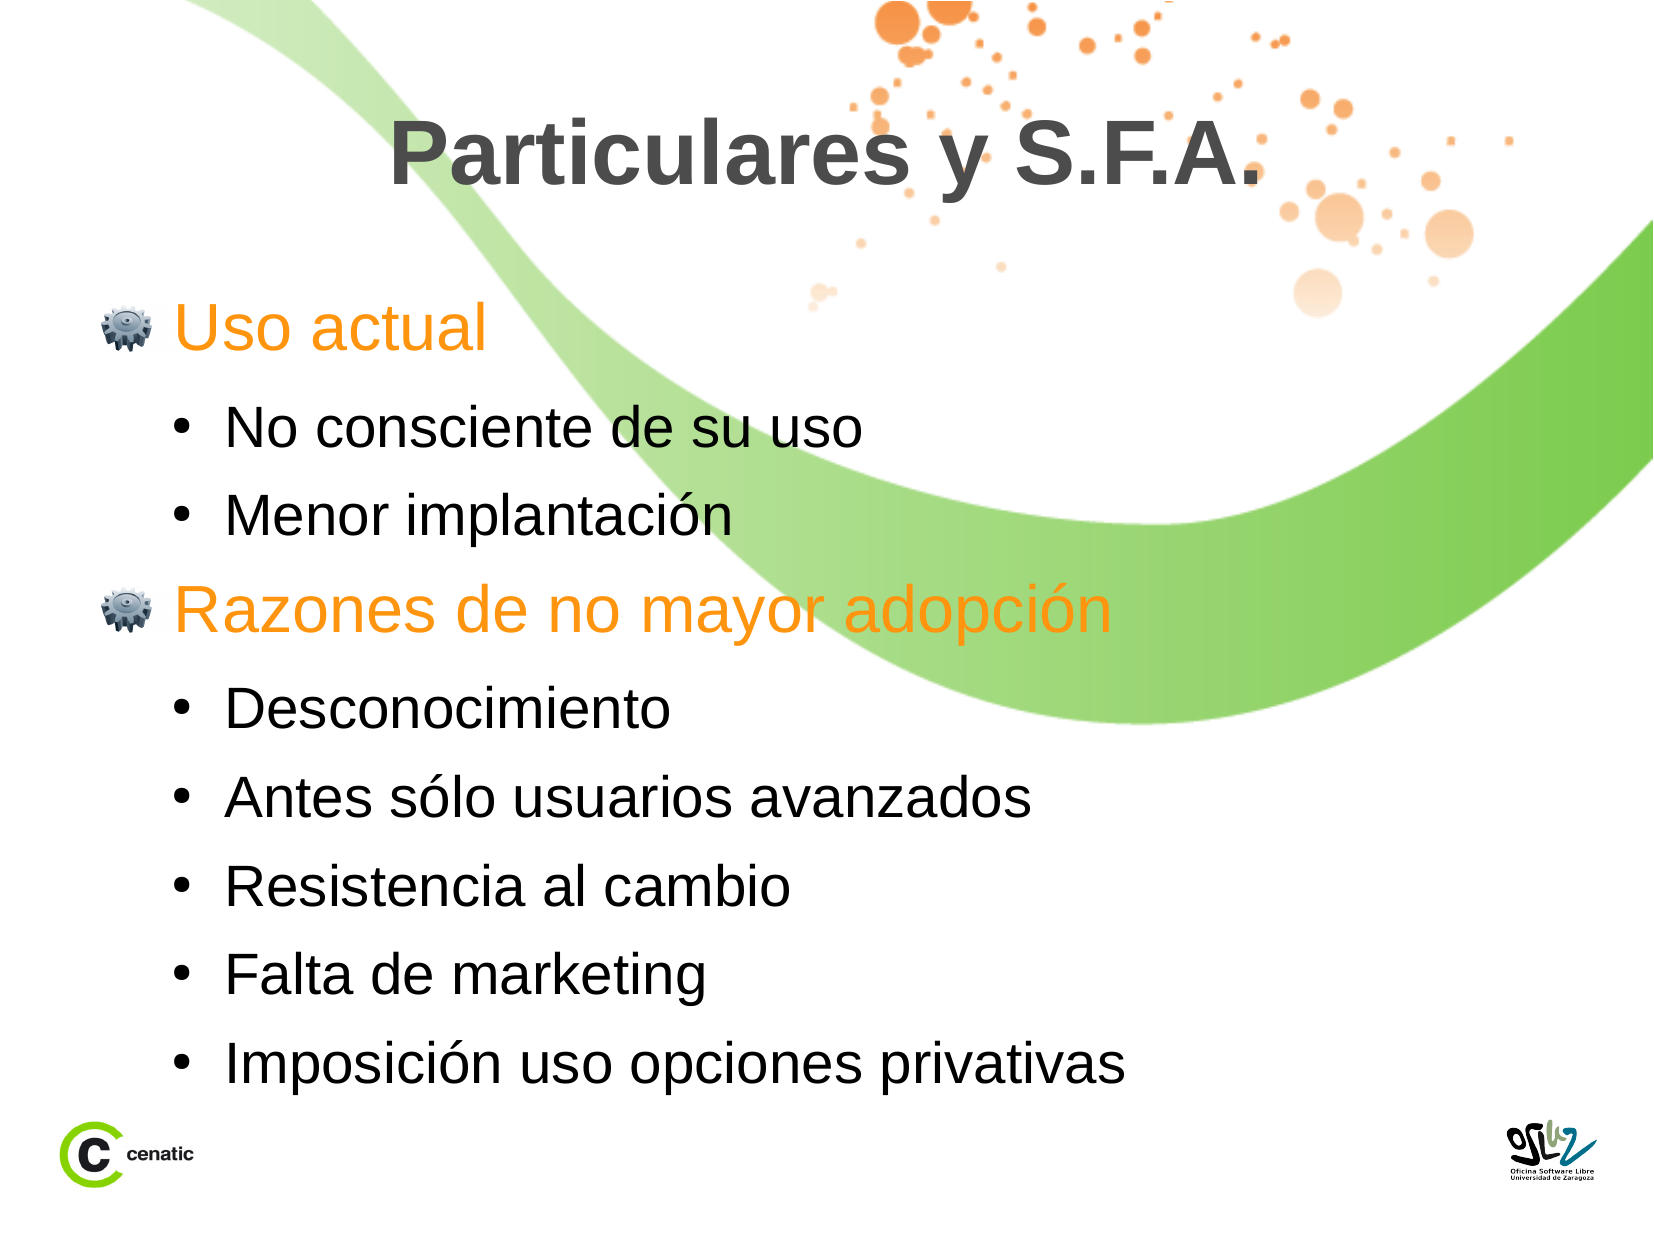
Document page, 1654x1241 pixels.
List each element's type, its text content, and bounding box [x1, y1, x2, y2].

picture [183, 0, 1653, 755]
picture [59, 1121, 194, 1188]
list Uso actual No consciente de su uso Menor implantación Razones de no mayor adopción Desconocimiento Antes sólo usuarios avanzados Resistencia al cambio Falta de marketing Imposición uso opciones privativas [82, 290, 1571, 1152]
picture [1505, 1119, 1600, 1182]
title Particulares y S.F.A. [82, 49, 1571, 257]
